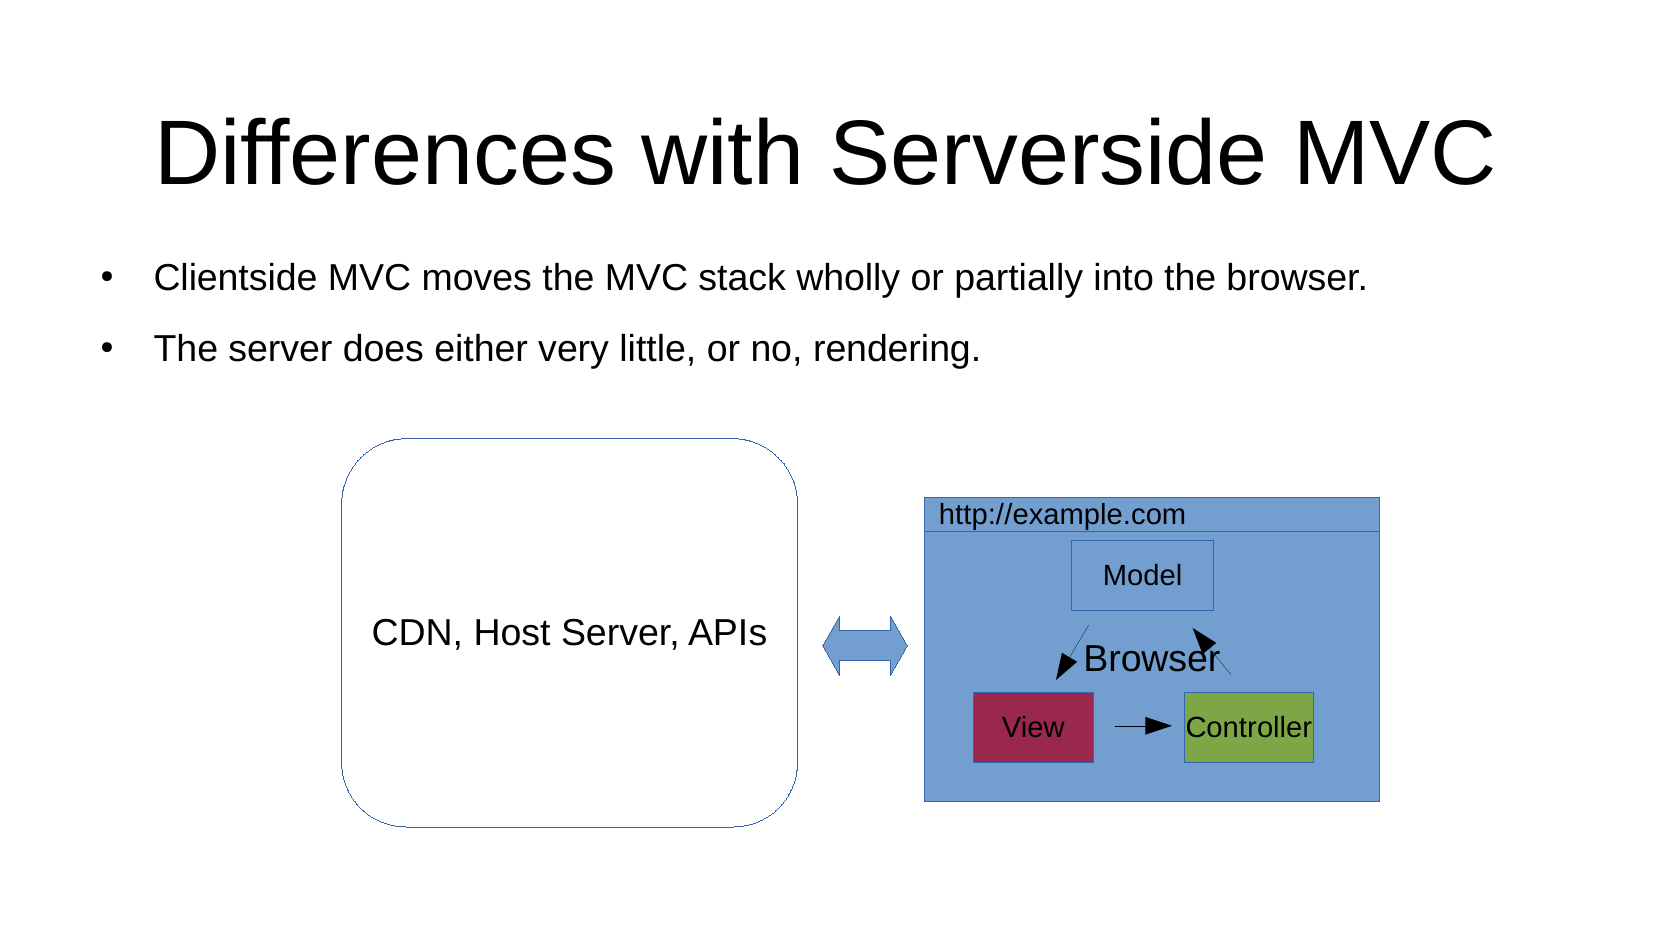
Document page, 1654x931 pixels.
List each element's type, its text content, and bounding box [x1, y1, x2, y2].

text_box http://example.com [924, 497, 1380, 532]
text_box CDN, Host Server, APIs [341, 438, 798, 828]
text_box Model [1071, 540, 1214, 611]
text_box View [973, 692, 1094, 763]
title Differences with Serverside MVC [82, 49, 1571, 257]
text_box Browser [924, 532, 1380, 802]
list Clientside MVC moves the MVC stack wholly or partially into the browser. The server does either very little, or no, rendering. [82, 256, 1538, 463]
text_box [822, 616, 908, 676]
text_box Controller [1184, 692, 1314, 763]
